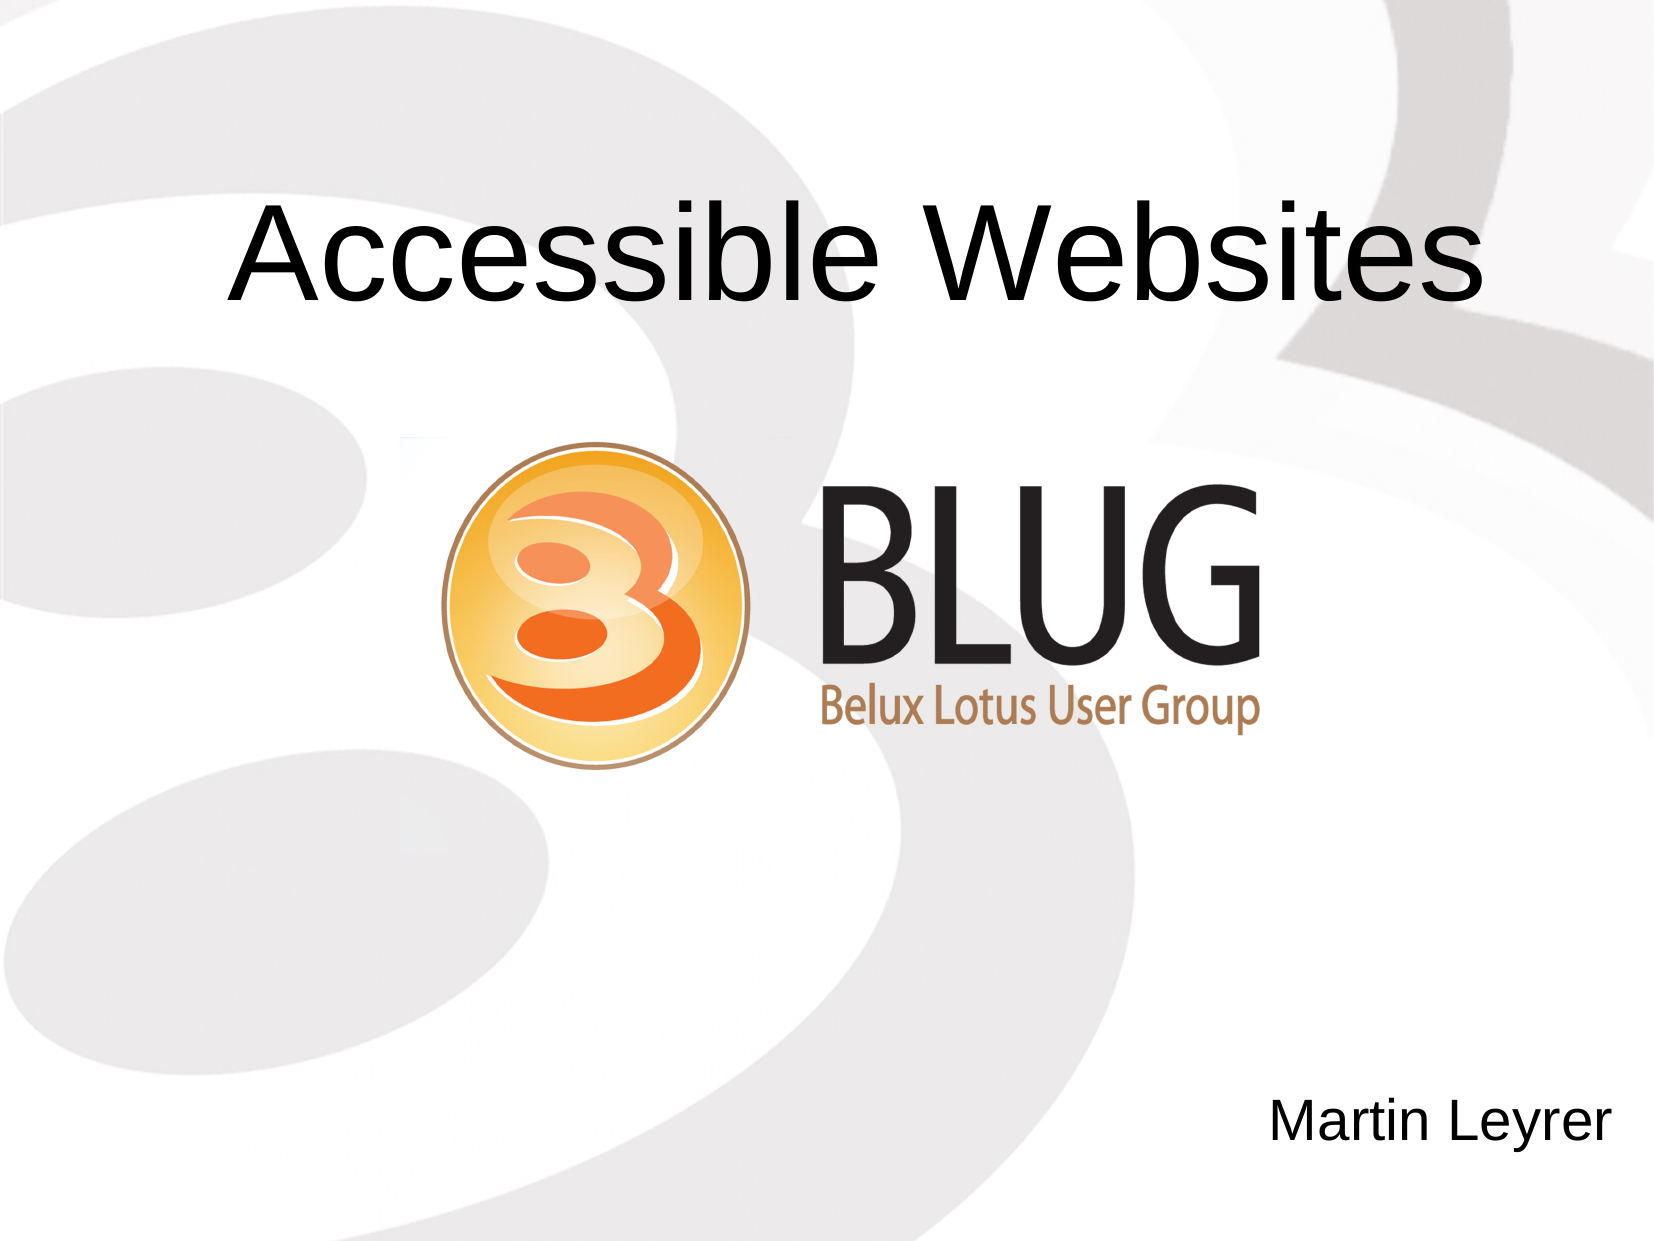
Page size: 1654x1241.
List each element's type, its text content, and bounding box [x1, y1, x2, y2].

title Accessible Websites [121, 39, 1595, 467]
text_box Martin Leyrer [754, 1074, 1614, 1166]
picture [0, 0, 1654, 1241]
